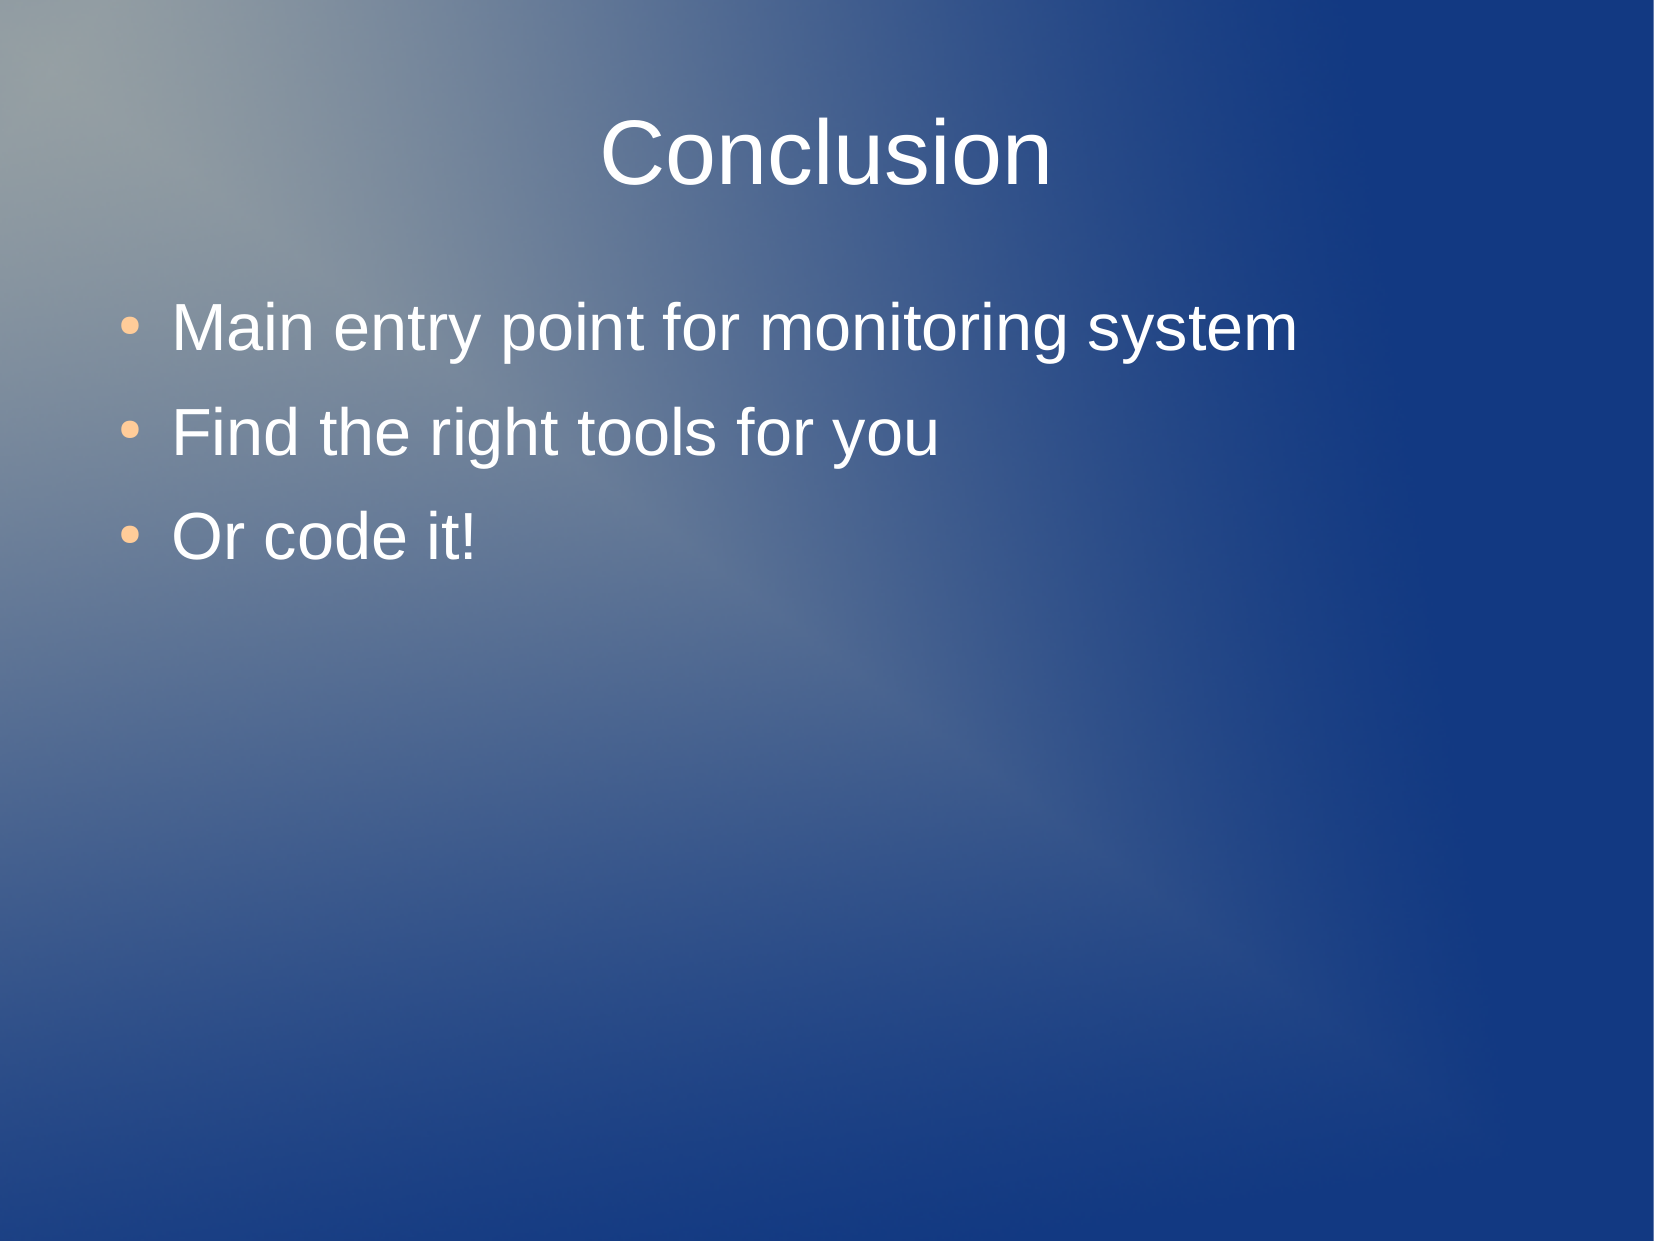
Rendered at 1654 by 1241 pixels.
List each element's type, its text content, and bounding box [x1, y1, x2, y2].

title Conclusion [82, 49, 1571, 257]
list Main entry point for monitoring system Find the right tools for you Or code it! [82, 290, 1571, 1109]
picture [0, 0, 1654, 1241]
